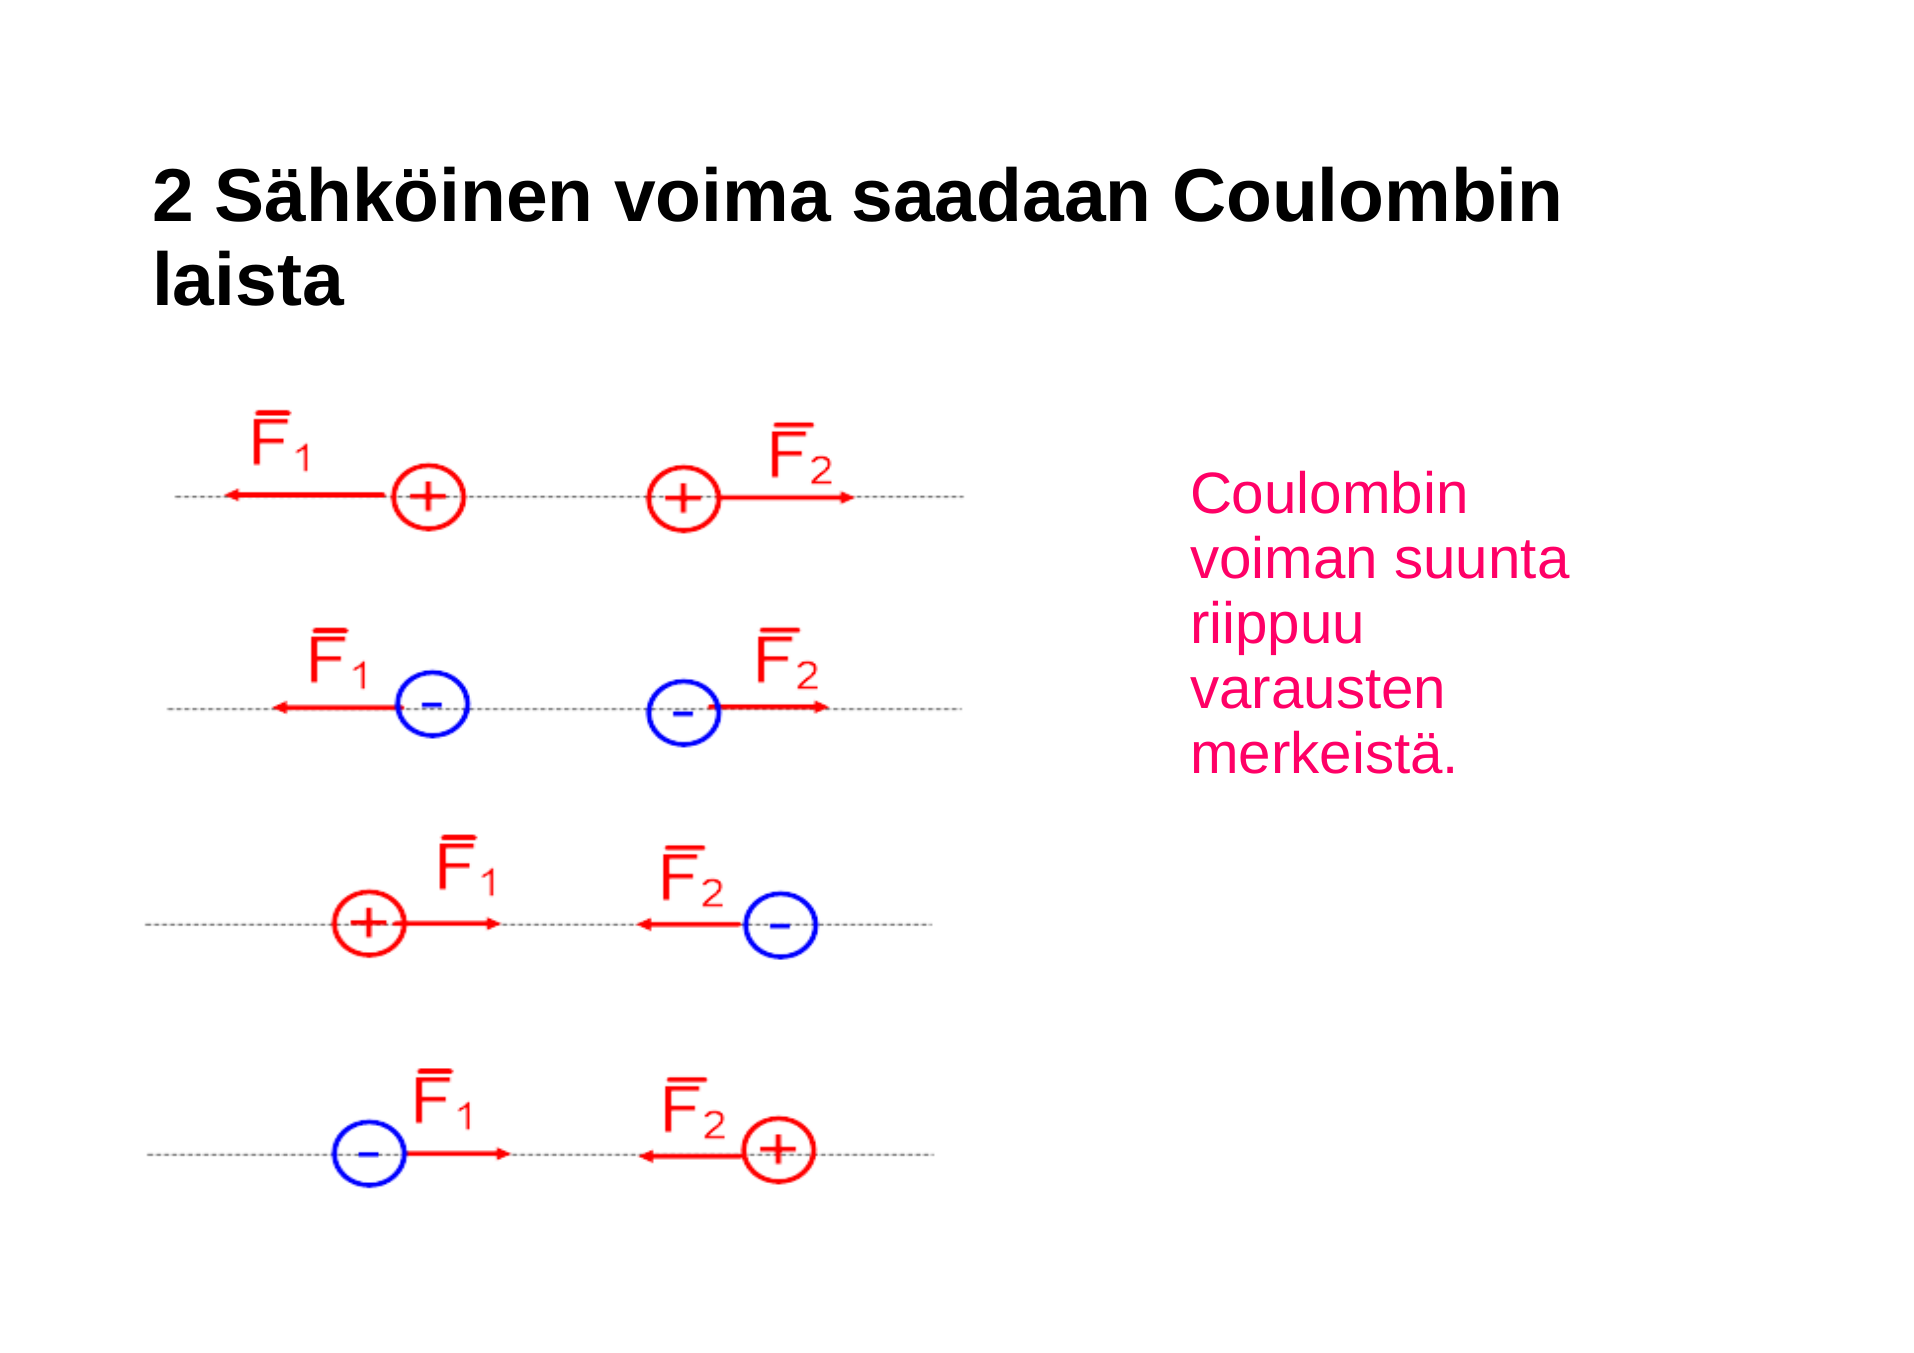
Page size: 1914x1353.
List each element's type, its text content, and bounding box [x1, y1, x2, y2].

text_box Coulombin voiman suunta riippuu varausten merkeistä. [1175, 450, 1586, 771]
picture [136, 321, 970, 1243]
text_box 2 Sähköinen voima saadaan Coulombin laista [137, 142, 1736, 433]
